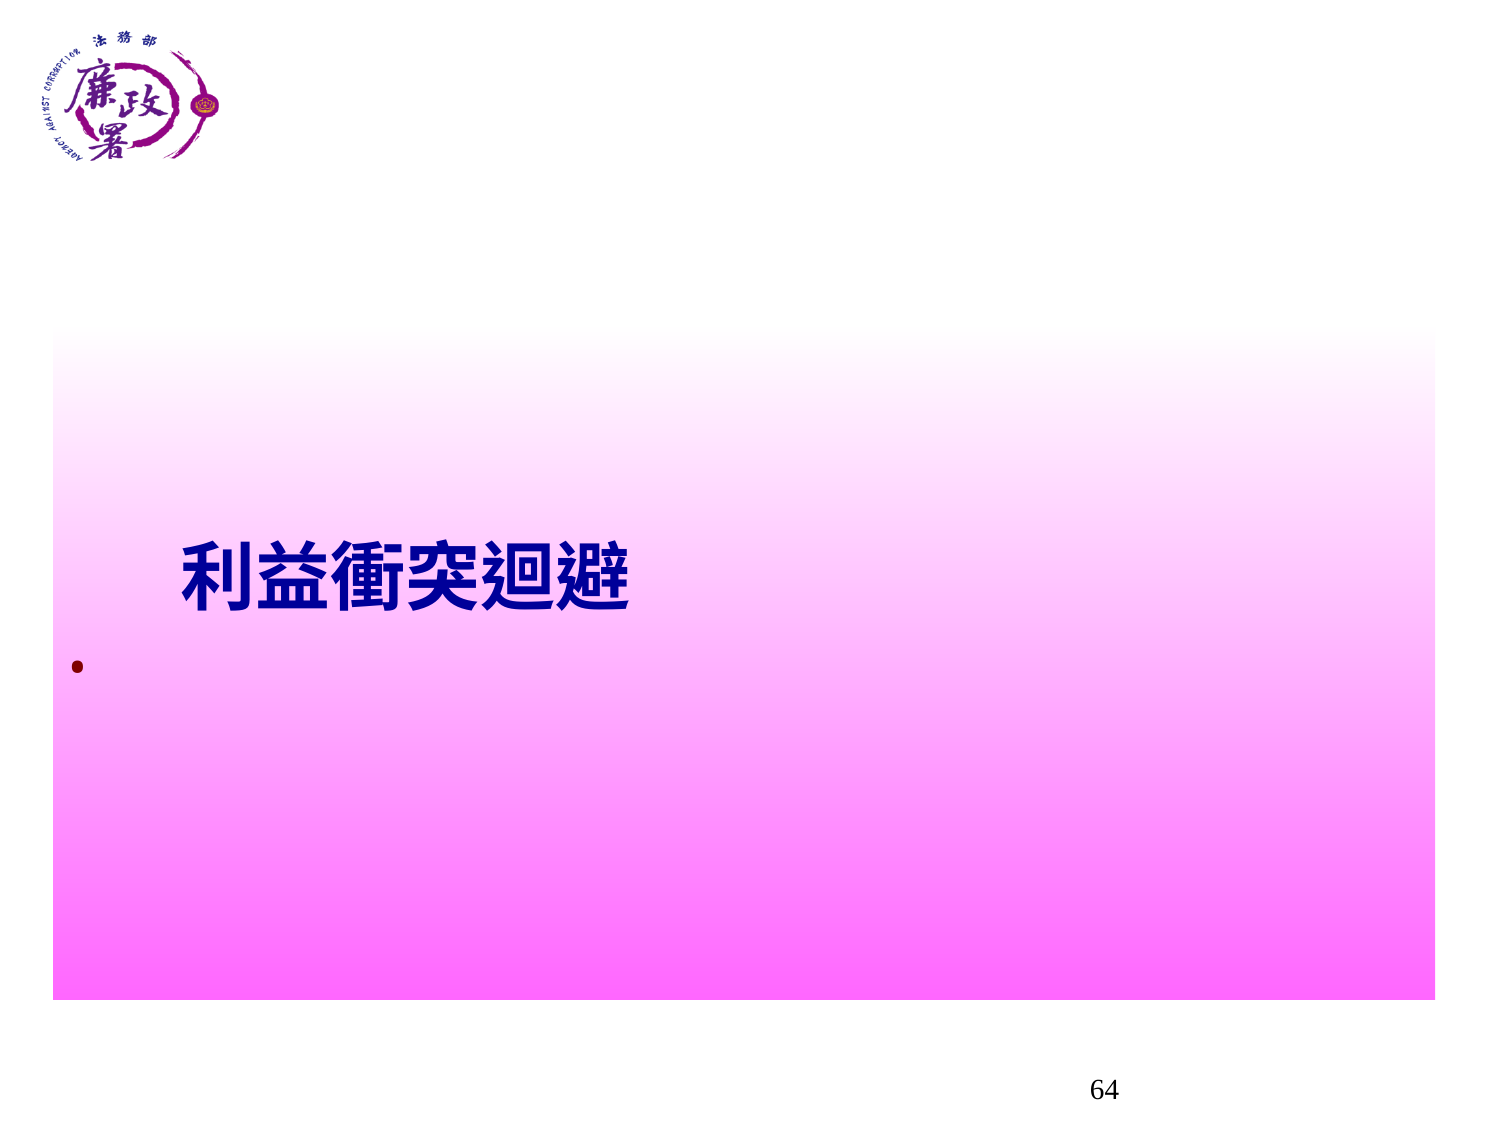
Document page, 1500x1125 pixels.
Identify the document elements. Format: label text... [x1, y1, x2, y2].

list 利益衝突迴避 [53, 326, 1436, 1000]
text_box [1074, 1037, 1388, 1113]
